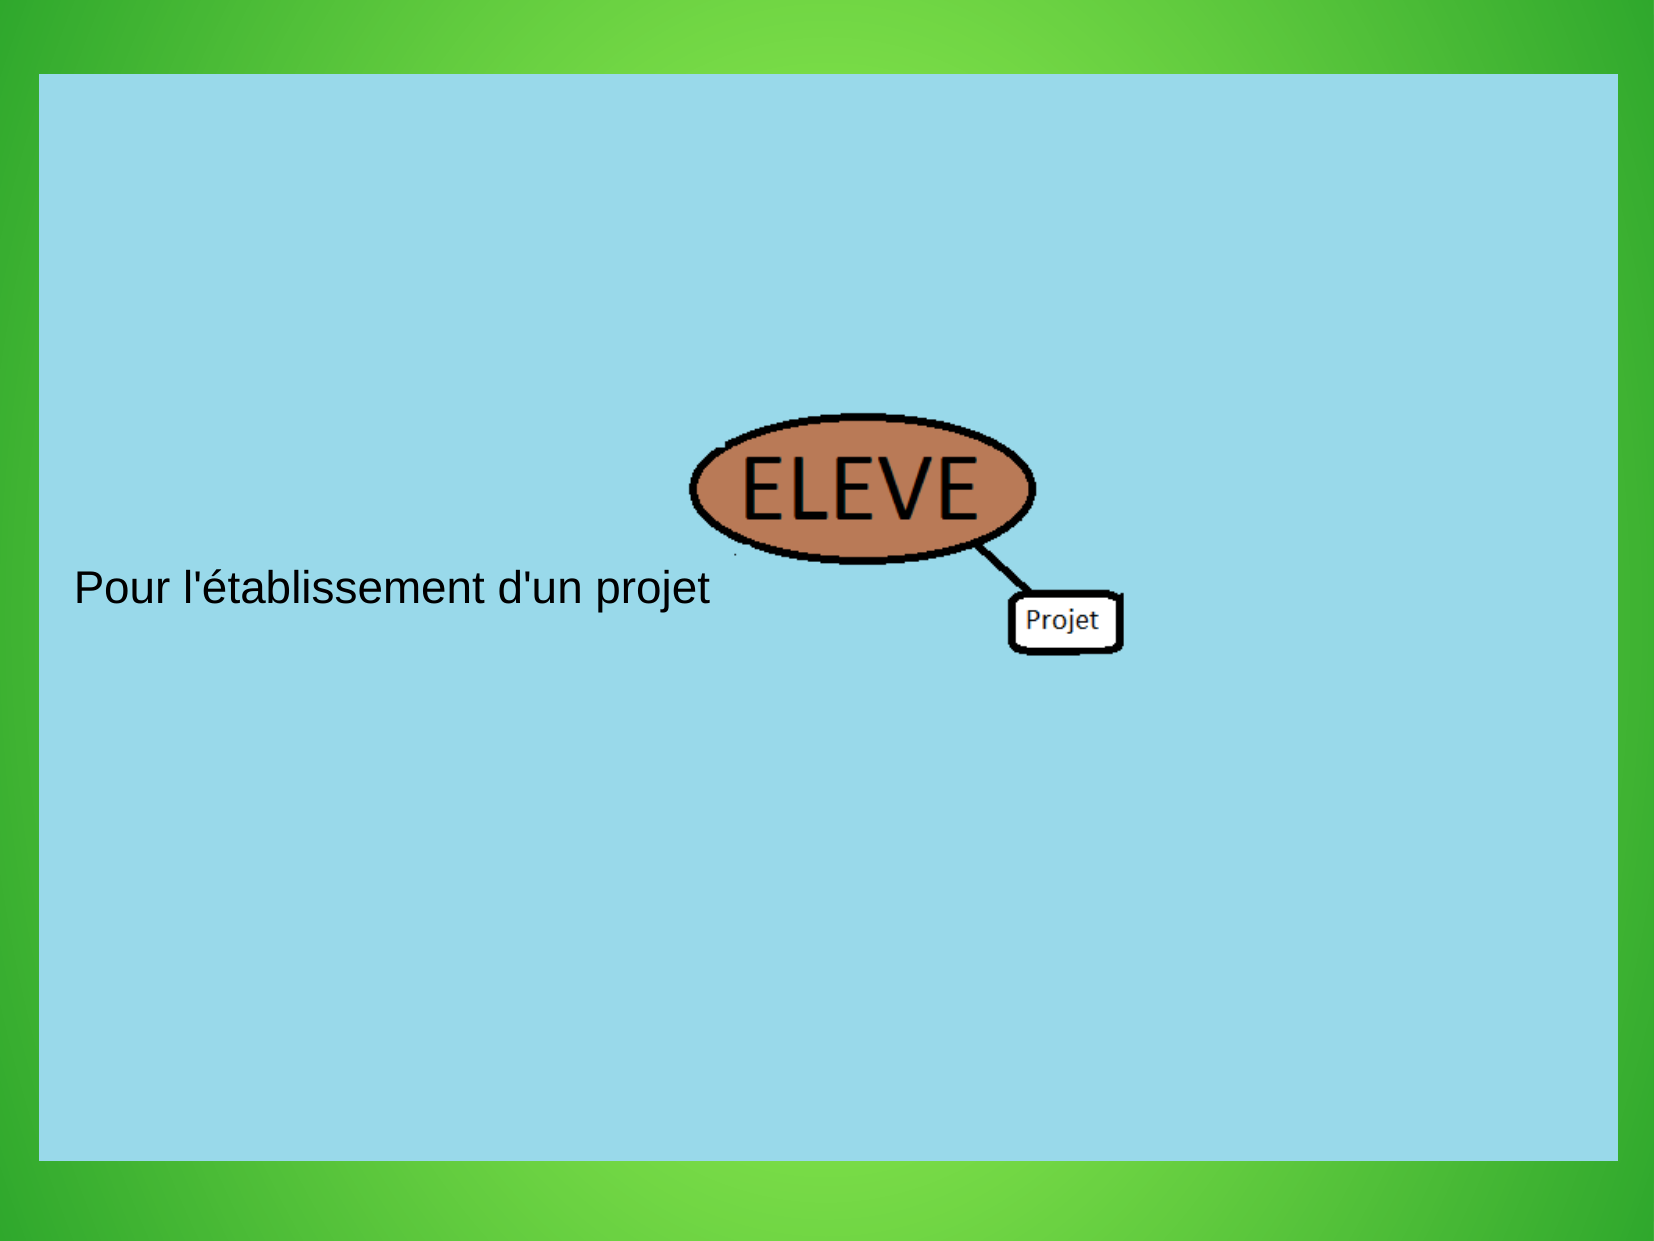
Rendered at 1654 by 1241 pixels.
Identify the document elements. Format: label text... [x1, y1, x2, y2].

text_box Pour l'établissement d'un projet [59, 555, 957, 1235]
picture [39, 74, 1618, 1161]
